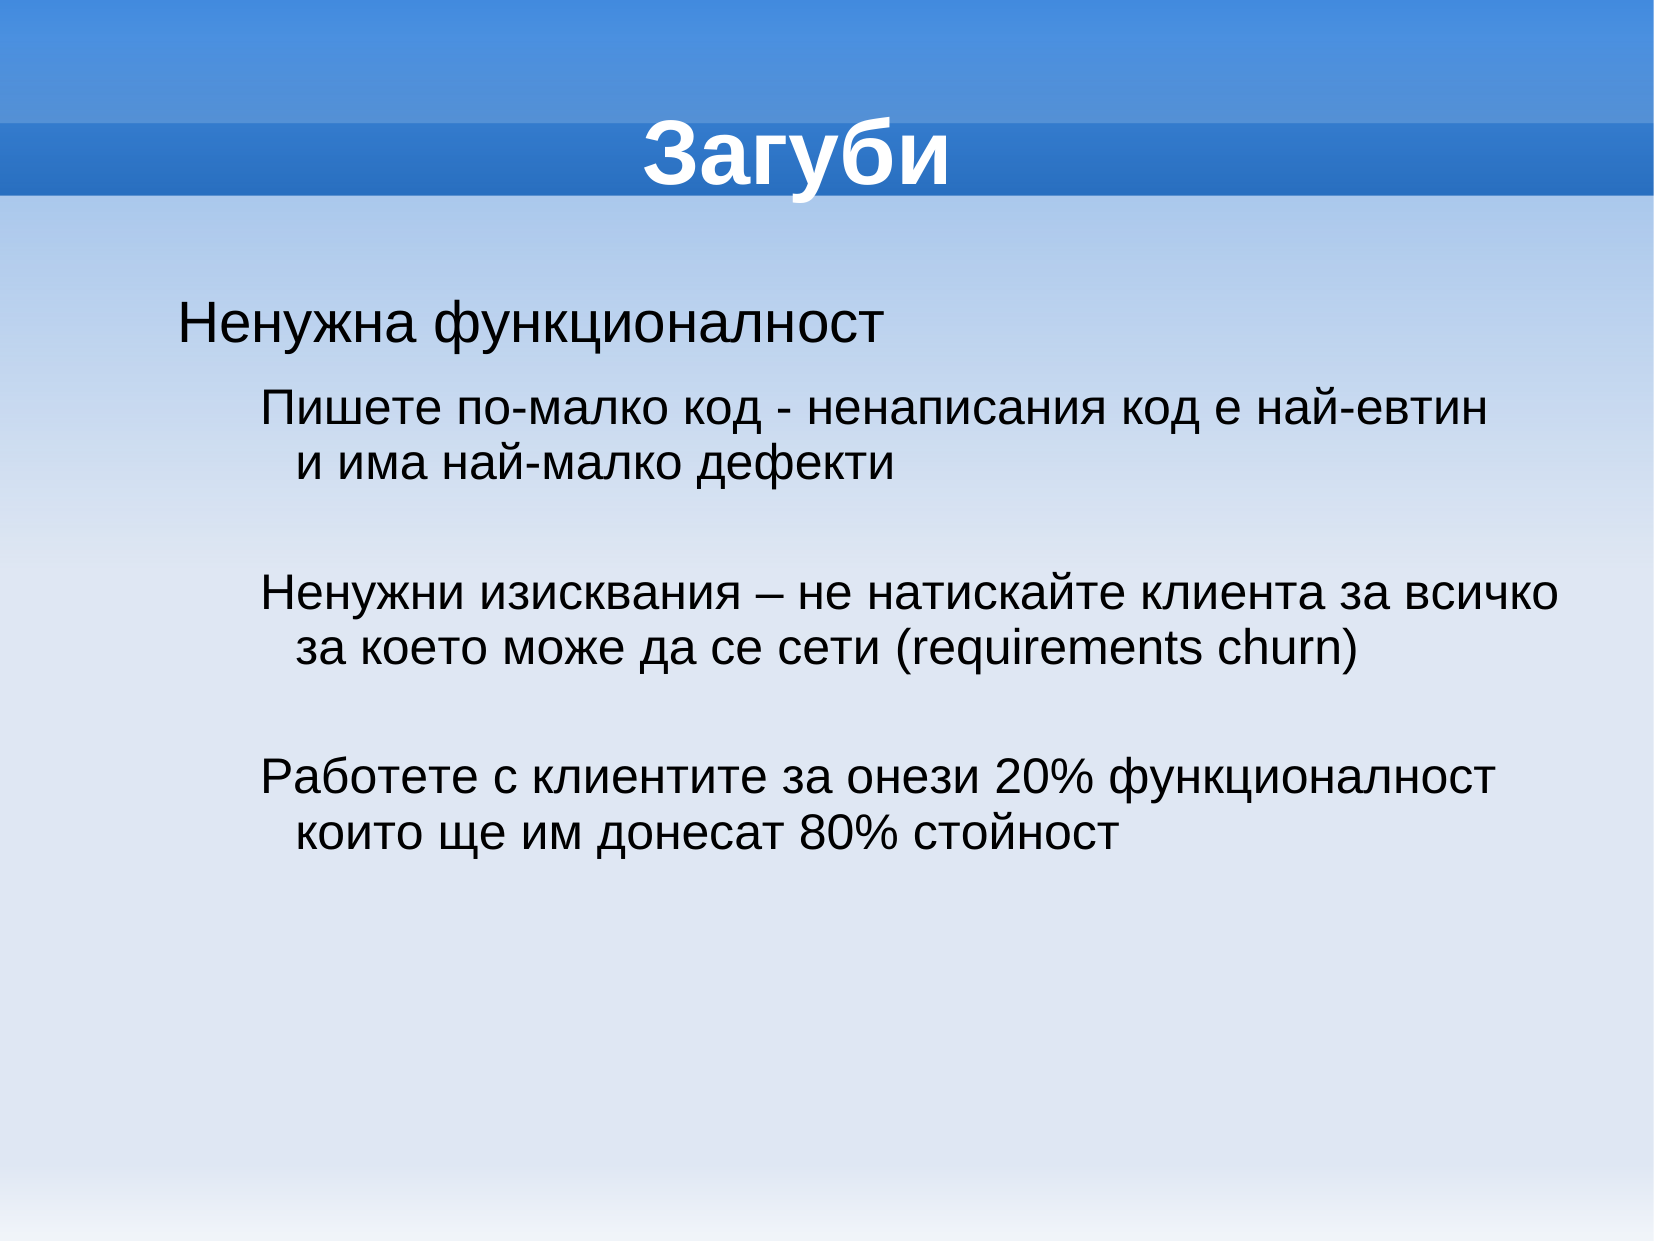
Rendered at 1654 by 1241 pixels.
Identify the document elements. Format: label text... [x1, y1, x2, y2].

picture [0, 0, 1654, 1241]
list Ненужна функционалност Пишете по-малко код - ненаписания код е най-евтин и има най-малко дефекти Ненужни изисквания – не натискайте клиента за всичко за което може да се сети (requirements churn) Работете с клиентите за онези 20% функционалност които ще им донесат 80% стойност [82, 290, 1571, 1094]
title Загуби [82, 56, 1571, 250]
